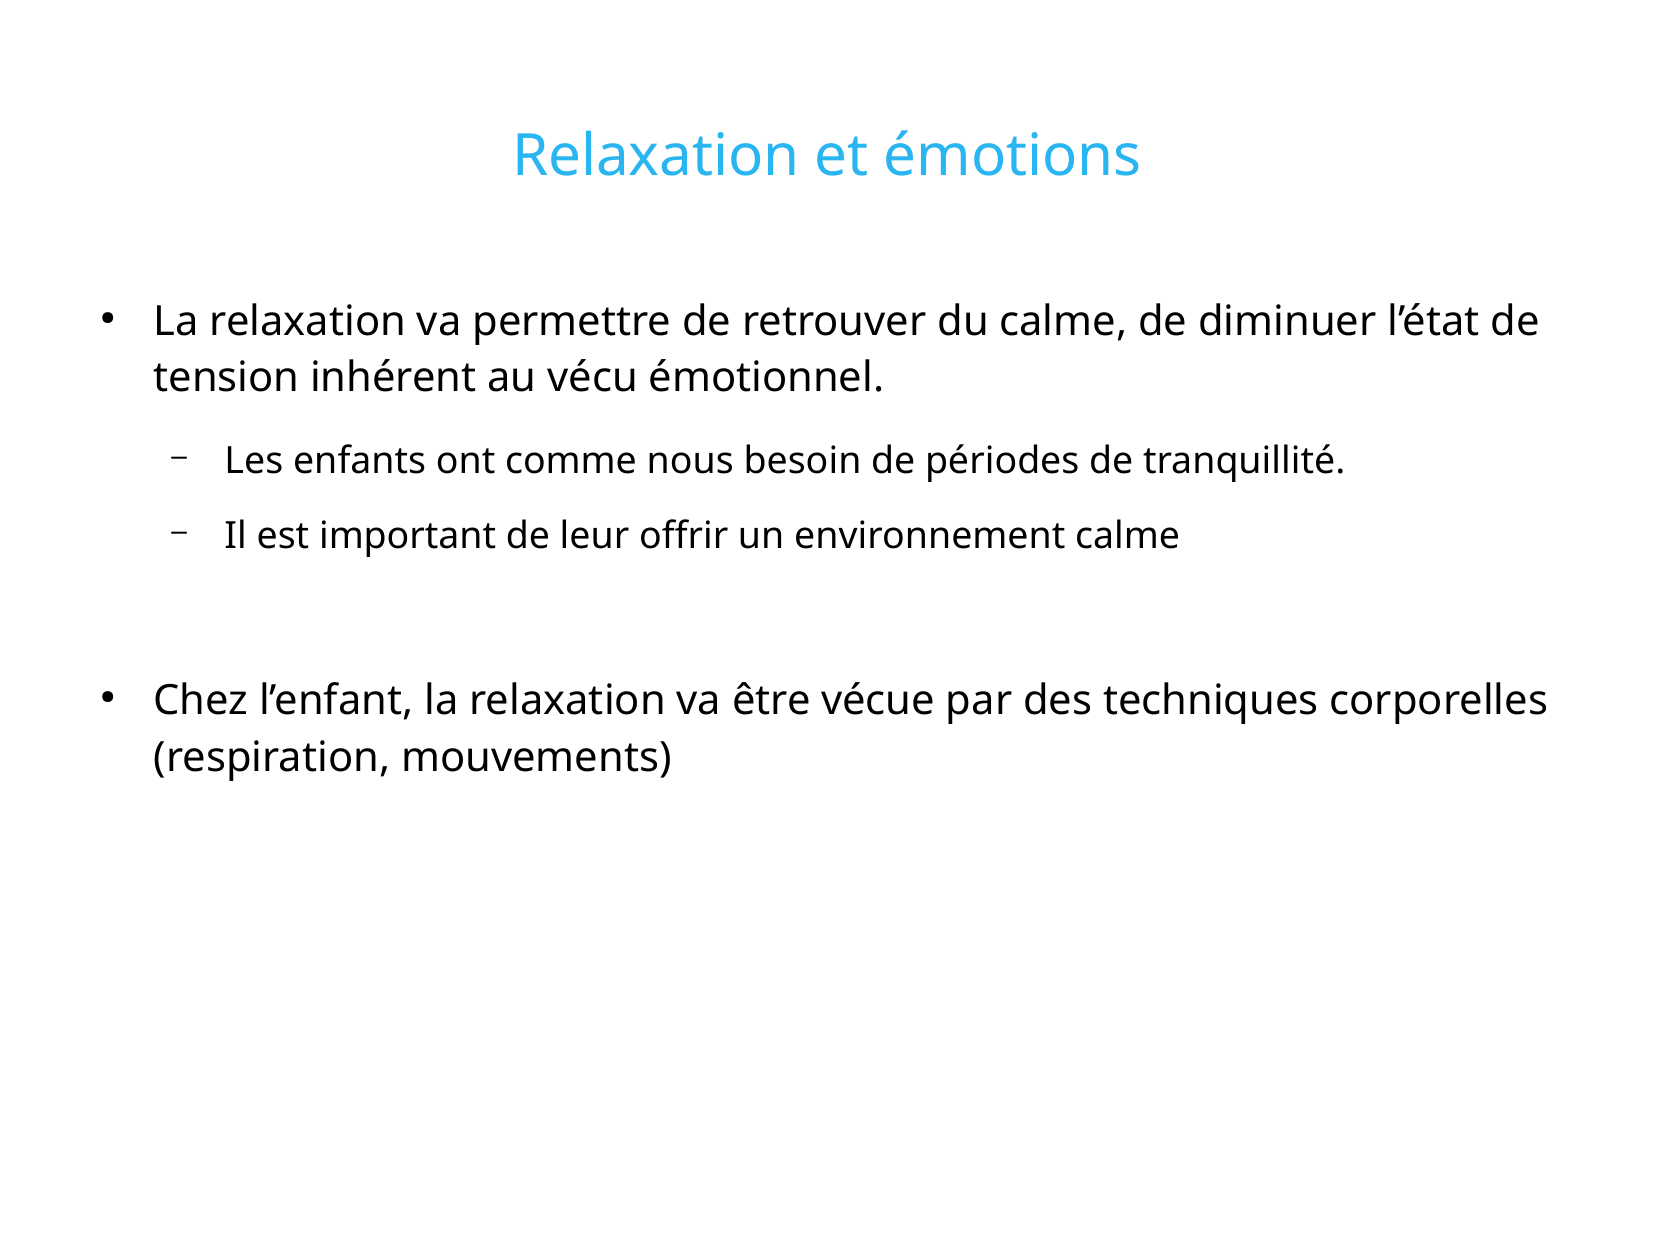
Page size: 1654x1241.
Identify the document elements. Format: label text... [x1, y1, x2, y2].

list La relaxation va permettre de retrouver du calme, de diminuer l’état de tension inhérent au vécu émotionnel. Les enfants ont comme nous besoin de périodes de tranquillité. Il est important de leur offrir un environnement calme Chez l’enfant, la relaxation va être vécue par des techniques corporelles (respiration, mouvements) [82, 290, 1571, 1010]
title Relaxation et émotions [82, 49, 1571, 257]
